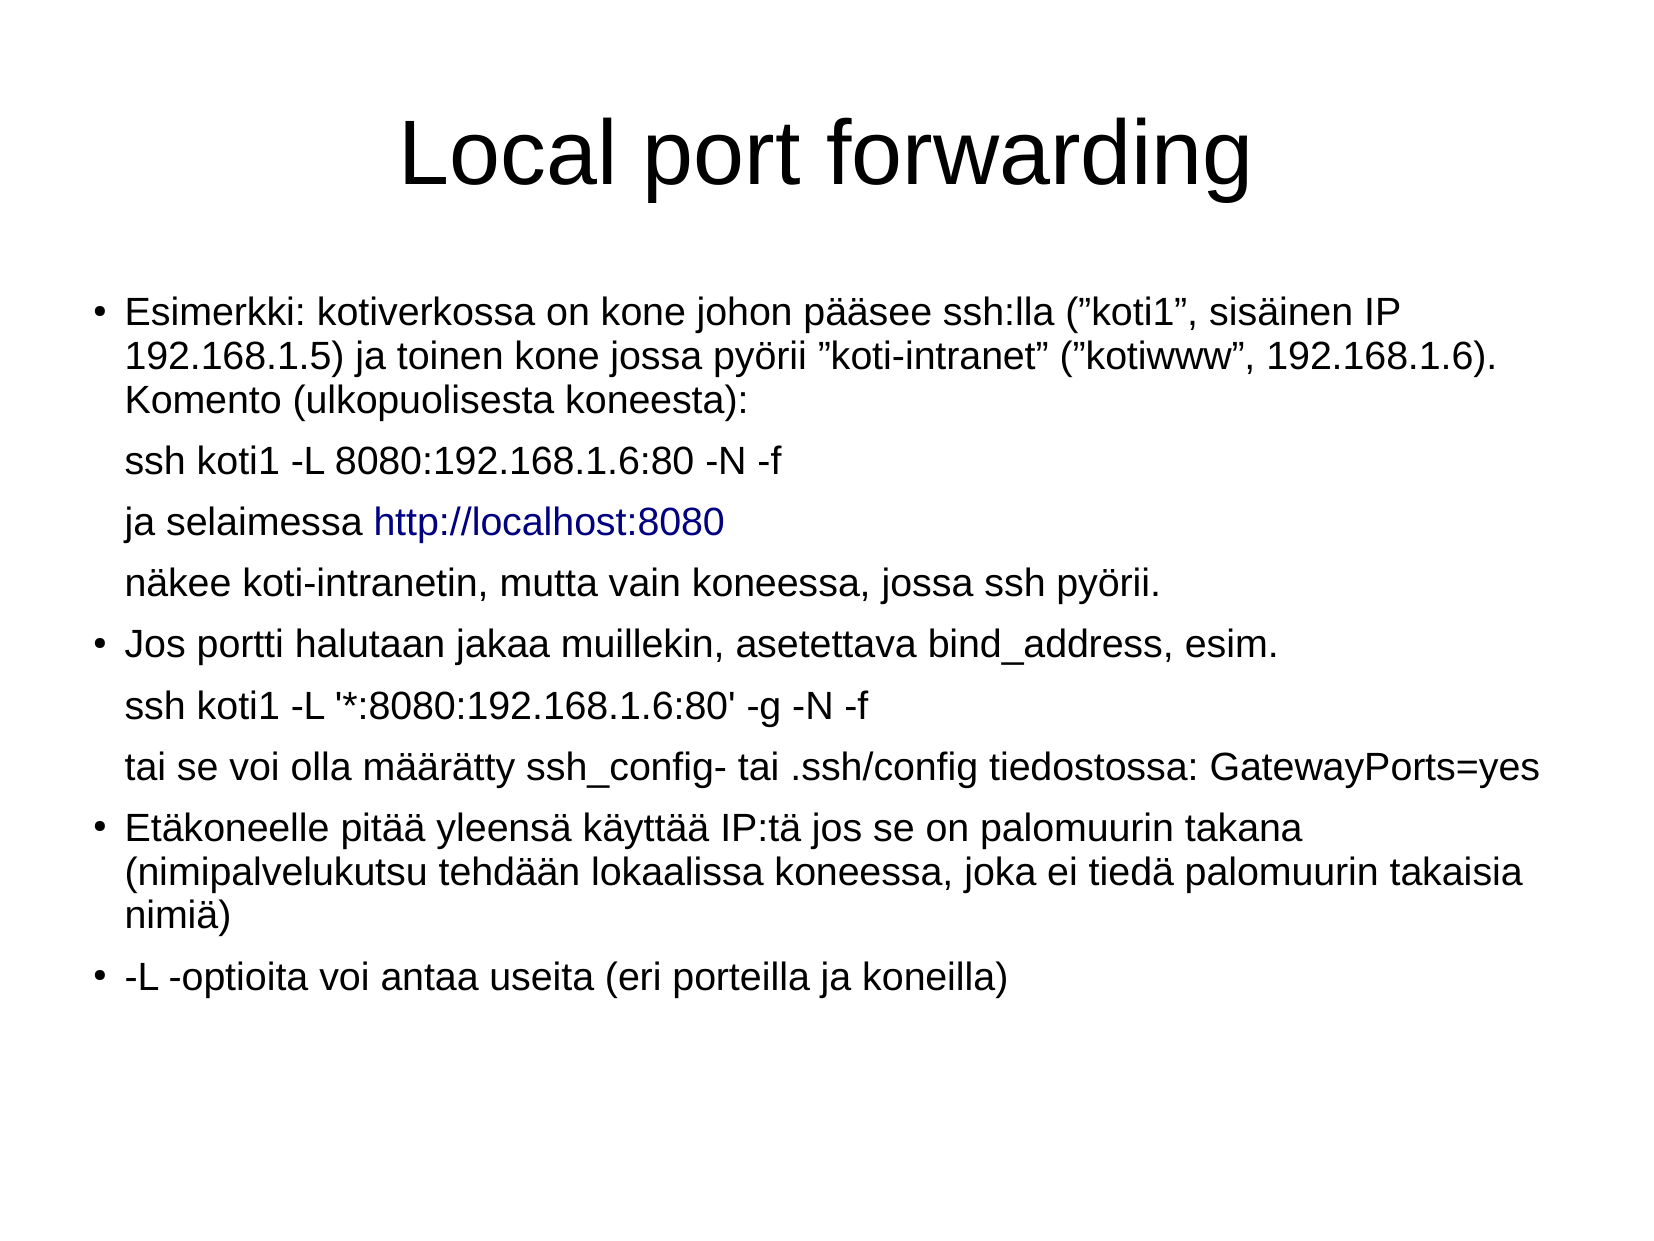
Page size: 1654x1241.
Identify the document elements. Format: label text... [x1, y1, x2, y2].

title Local port forwarding [82, 49, 1571, 257]
list Esimerkki: kotiverkossa on kone johon pääsee ssh:lla (”koti1”, sisäinen IP 192.168.1.5) ja toinen kone jossa pyörii ”koti-intranet” (”kotiwww”, 192.168.1.6). Komento (ulkopuolisesta koneesta): ssh koti1 -L 8080:192.168.1.6:80 -N -f ja selaimessa http://localhost:8080 näkee koti-intranetin, mutta vain koneessa, jossa ssh pyörii. Jos portti halutaan jakaa muillekin, asetettava bind_address, esim. ssh koti1 -L '*:8080:192.168.1.6:80' -g -N -f tai se voi olla määrätty ssh_config- tai .ssh/config tiedostossa: GatewayPorts=yes Etäkoneelle pitää yleensä käyttää IP:tä jos se on palomuurin takana (nimipalvelukutsu tehdään lokaalissa koneessa, joka ei tiedä palomuurin takaisia nimiä) -L -optioita voi antaa useita (eri porteilla ja koneilla) [82, 290, 1571, 1010]
